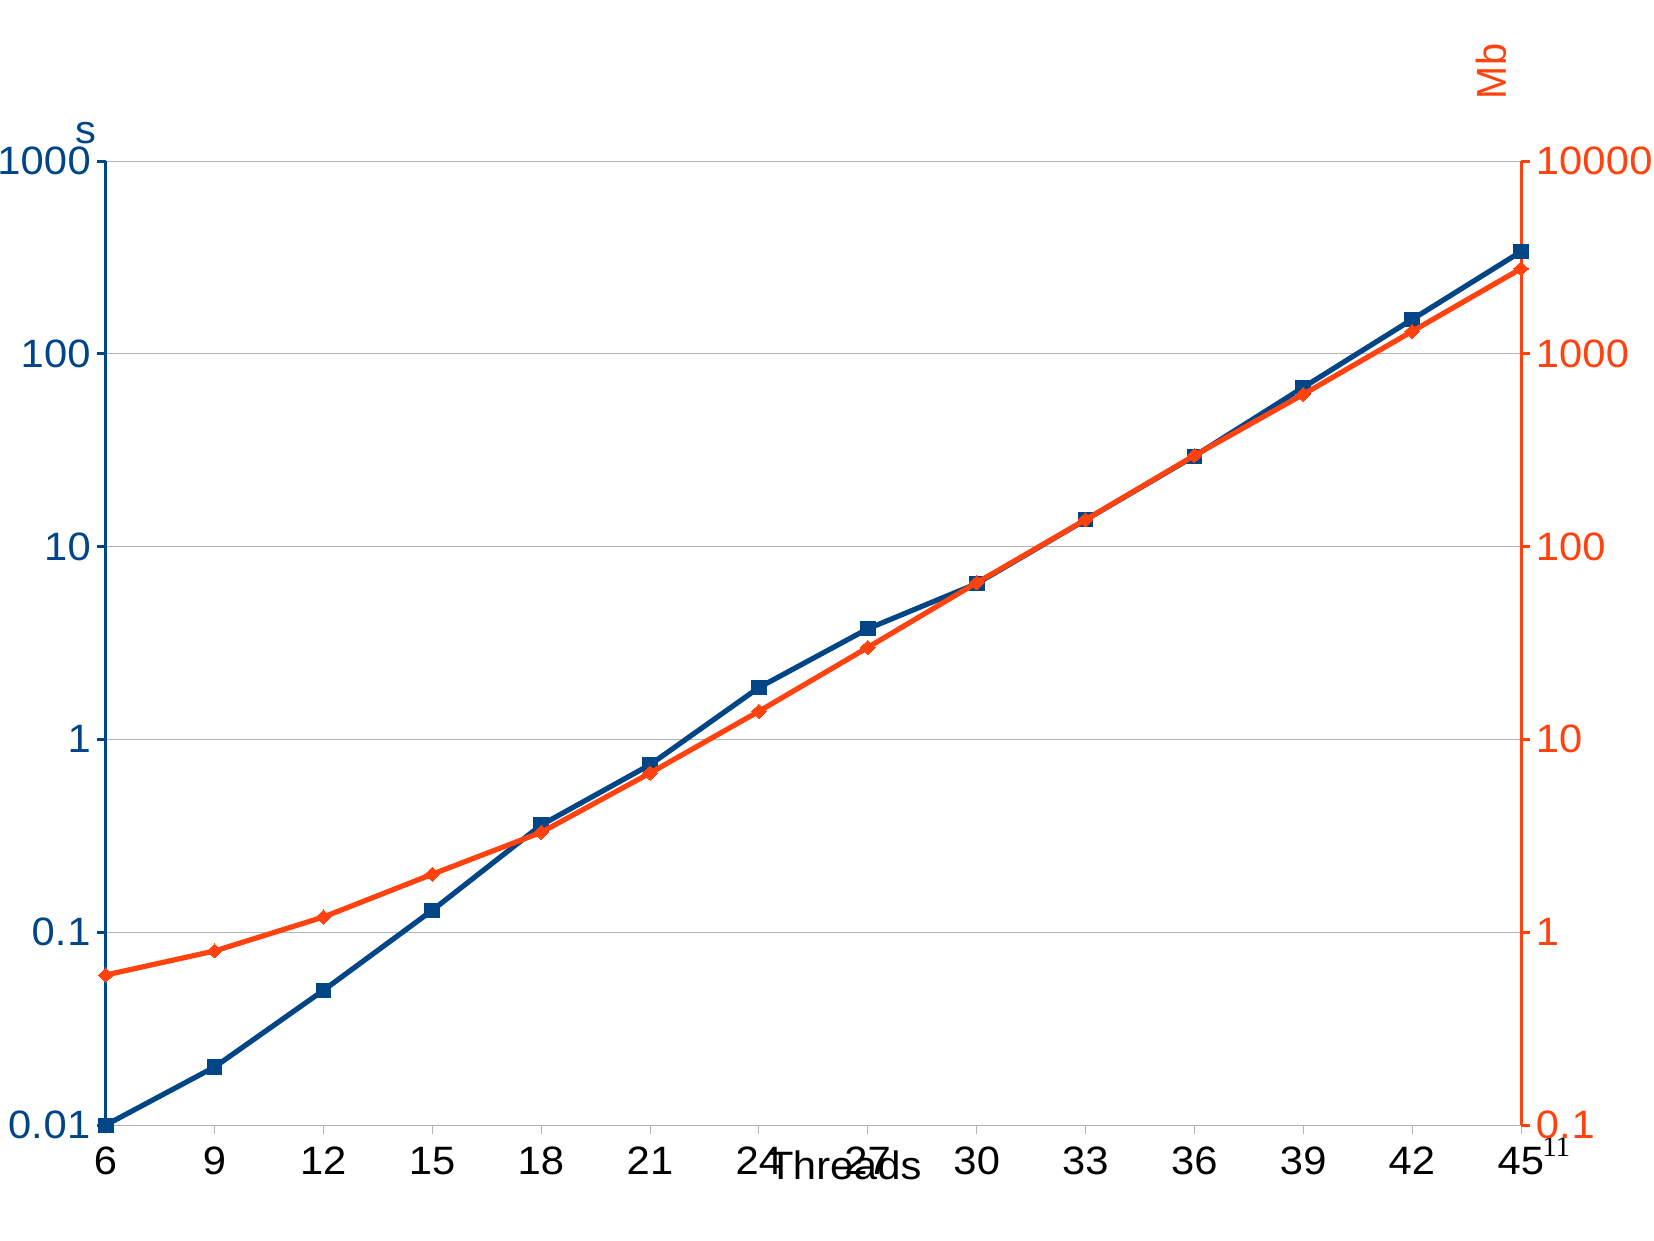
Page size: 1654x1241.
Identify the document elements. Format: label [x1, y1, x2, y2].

chart [0, 37, 1653, 1201]
